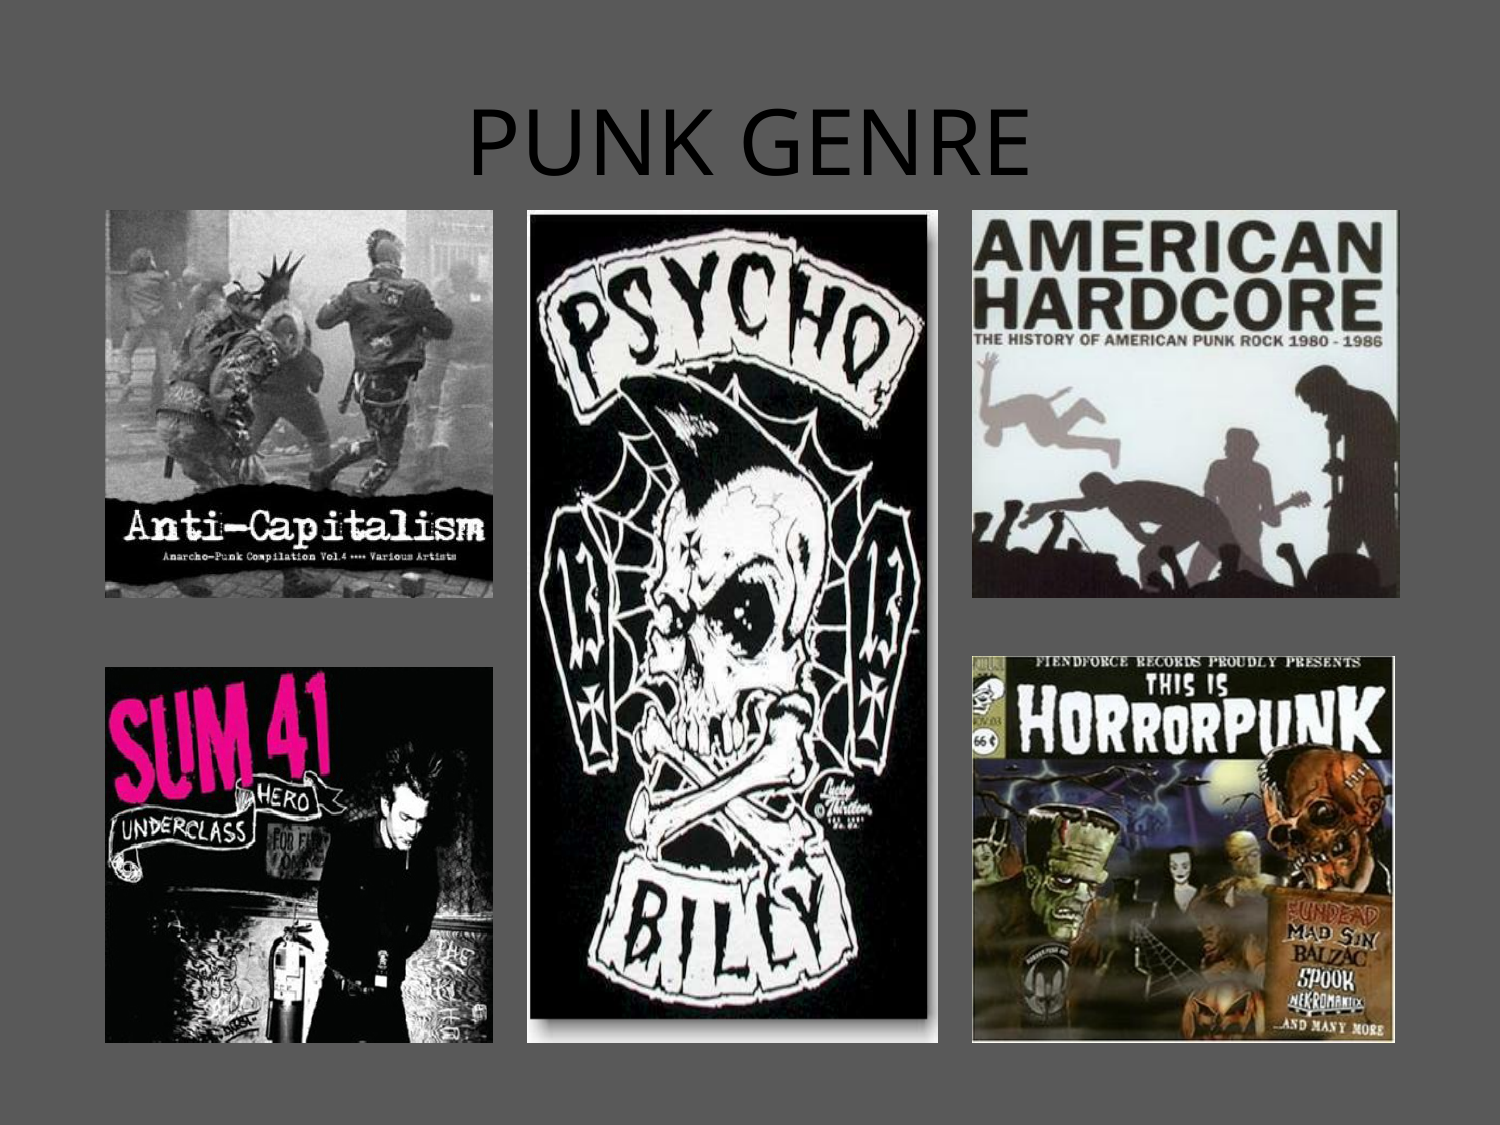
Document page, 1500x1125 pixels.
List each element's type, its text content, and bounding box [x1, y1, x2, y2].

picture [105, 667, 493, 1043]
title PUNK GENRE [75, 45, 1425, 233]
picture [972, 210, 1400, 598]
picture [105, 210, 493, 598]
picture [527, 210, 938, 1043]
picture [972, 656, 1395, 1043]
